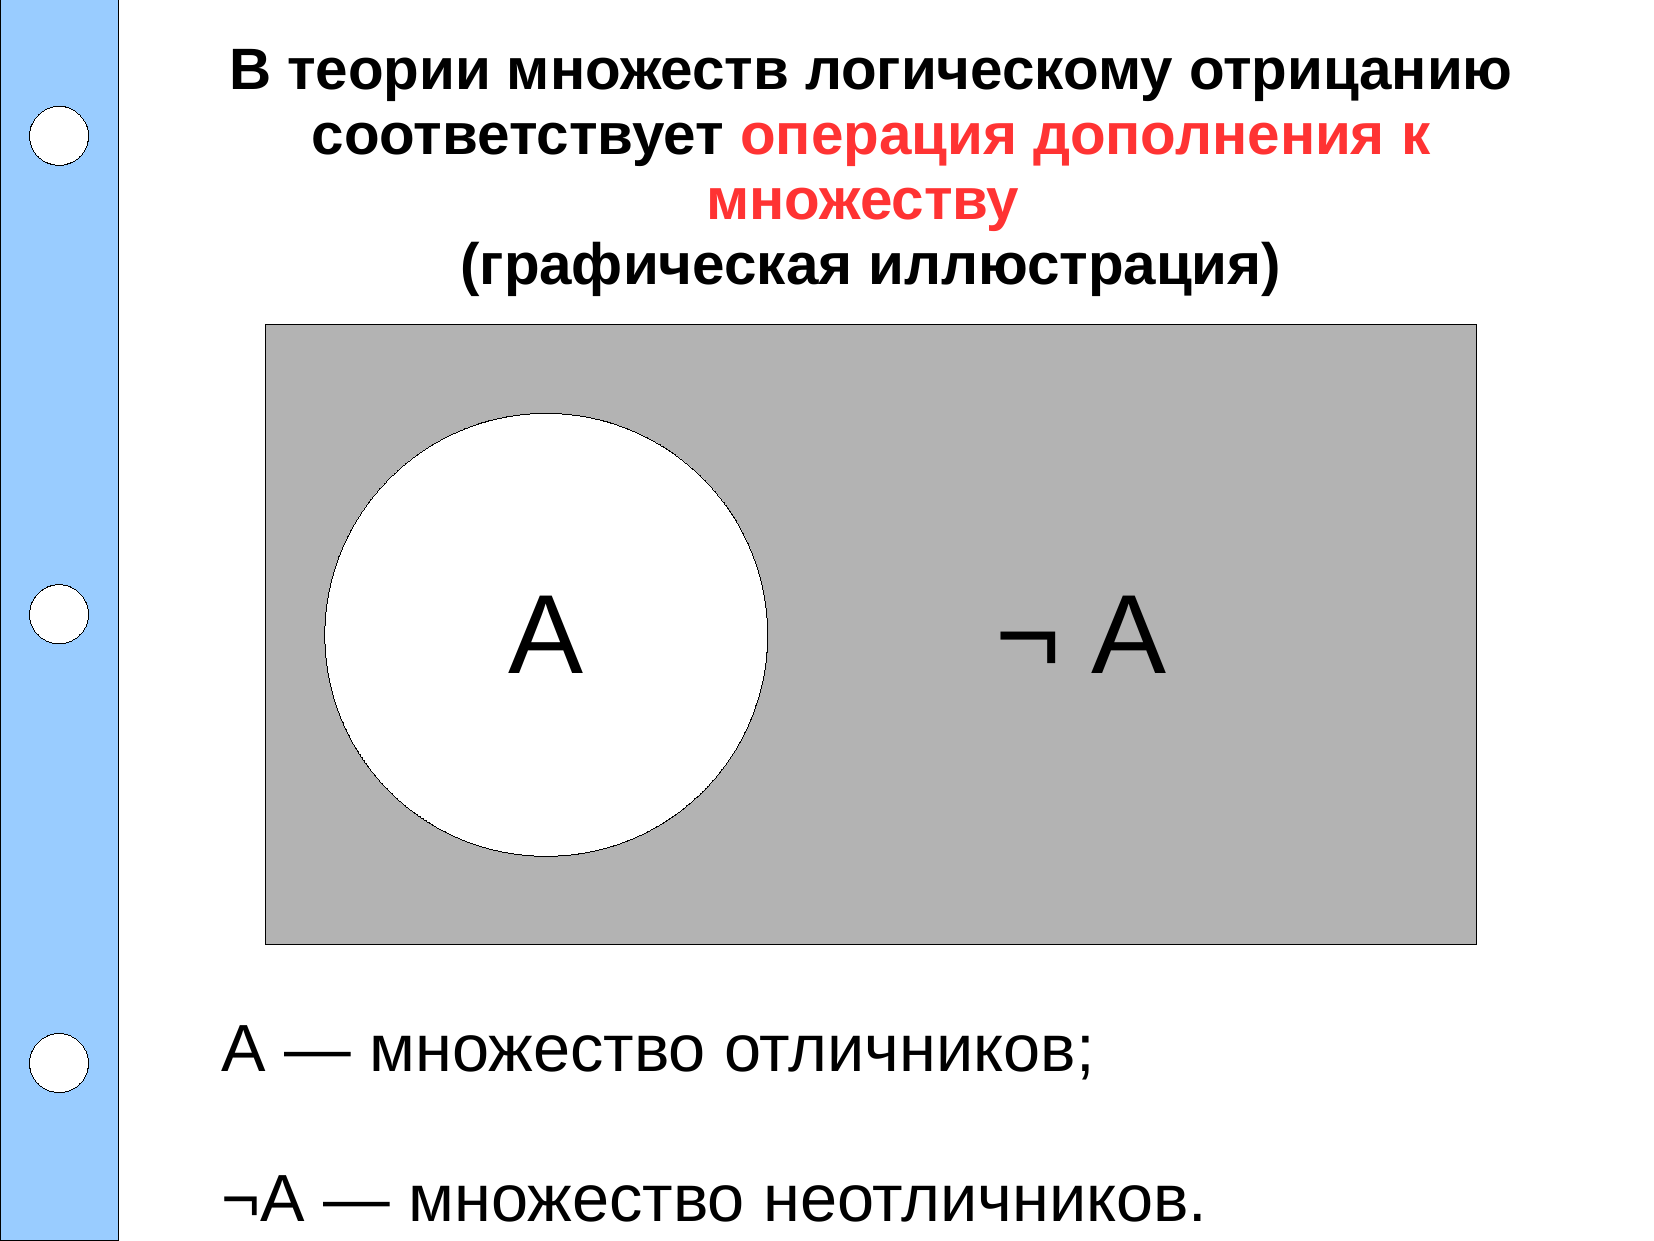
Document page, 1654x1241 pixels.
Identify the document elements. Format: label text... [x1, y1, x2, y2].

text_box В теории множеств логическому отрицанию соответствует операция дополнения к множеству (графическая иллюстрация) [206, 29, 1536, 311]
text_box ¬ А [265, 324, 1477, 945]
text_box А — множество отличников; ¬А — множество неотличников. [206, 1003, 1388, 1241]
text_box А [324, 413, 768, 857]
text_box [0, 0, 119, 1241]
